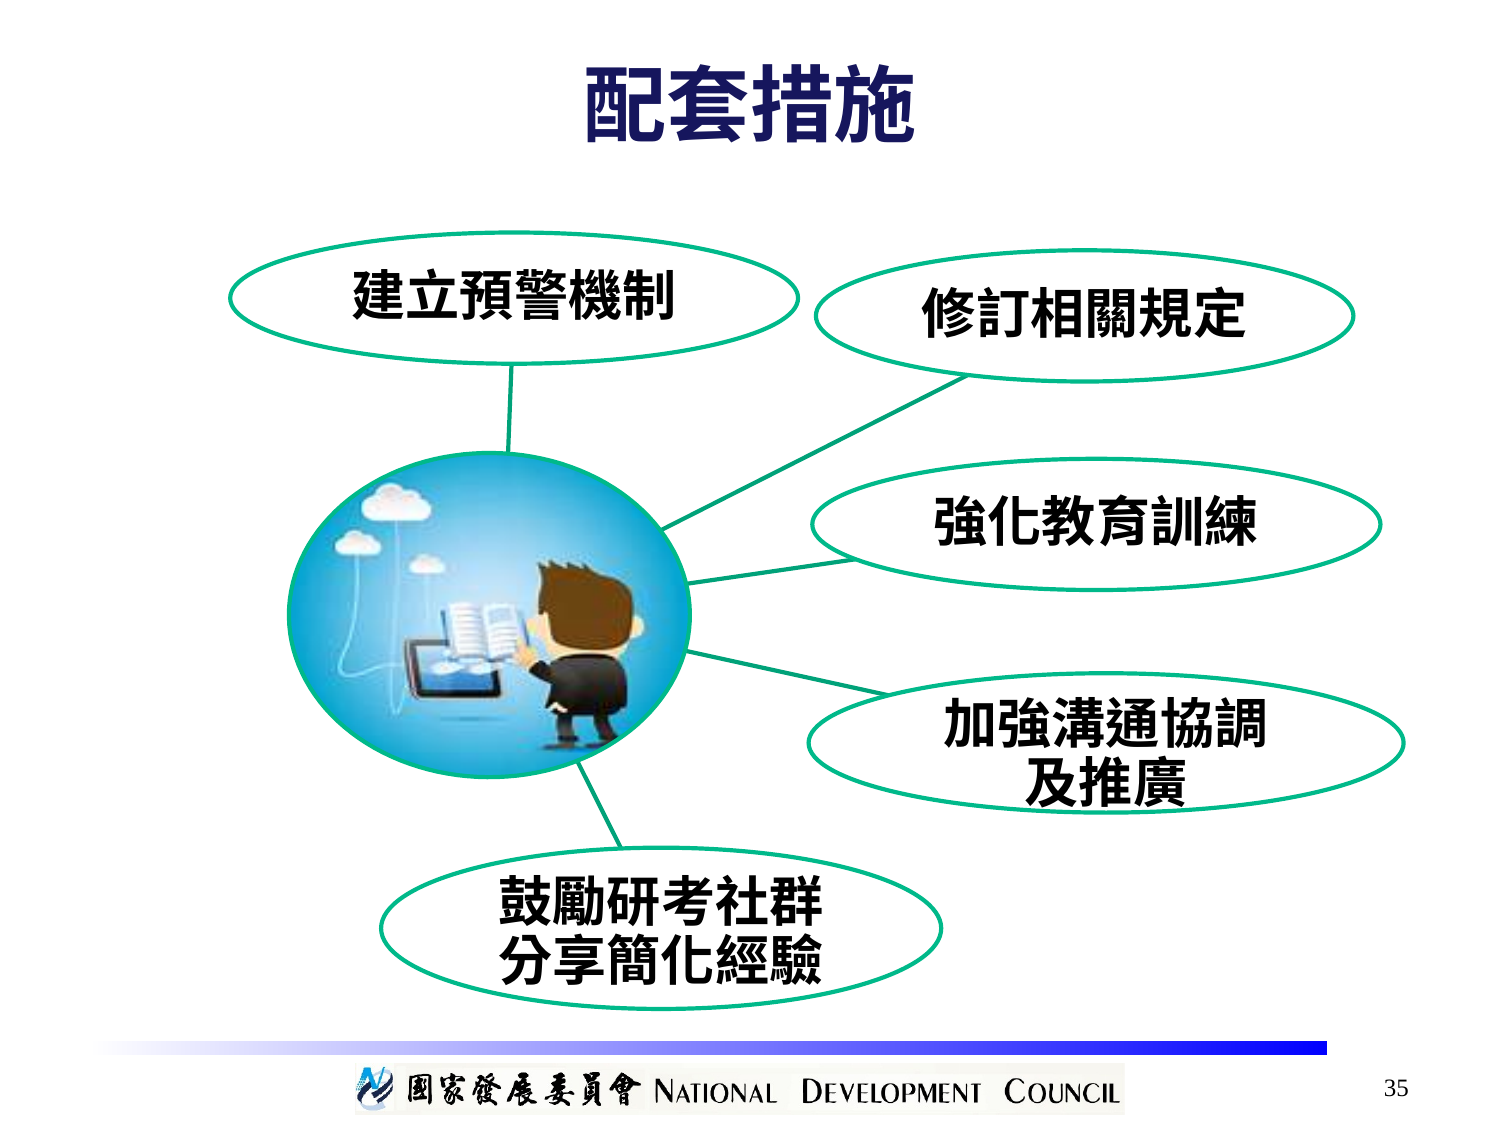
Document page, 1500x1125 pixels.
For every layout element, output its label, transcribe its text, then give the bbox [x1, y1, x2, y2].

text_box [1368, 1063, 1485, 1100]
text_box 加強溝通協調 及推廣 [808, 673, 1404, 813]
text_box 修訂相關規定 [815, 250, 1354, 382]
title 配套措施 [75, 45, 1426, 233]
text_box 建立預警機制 [230, 232, 799, 364]
text_box 強化教育訓練 [812, 458, 1381, 591]
text_box [292, 456, 687, 774]
text_box 鼓勵研考社群 分享簡化經驗 [381, 847, 942, 1009]
